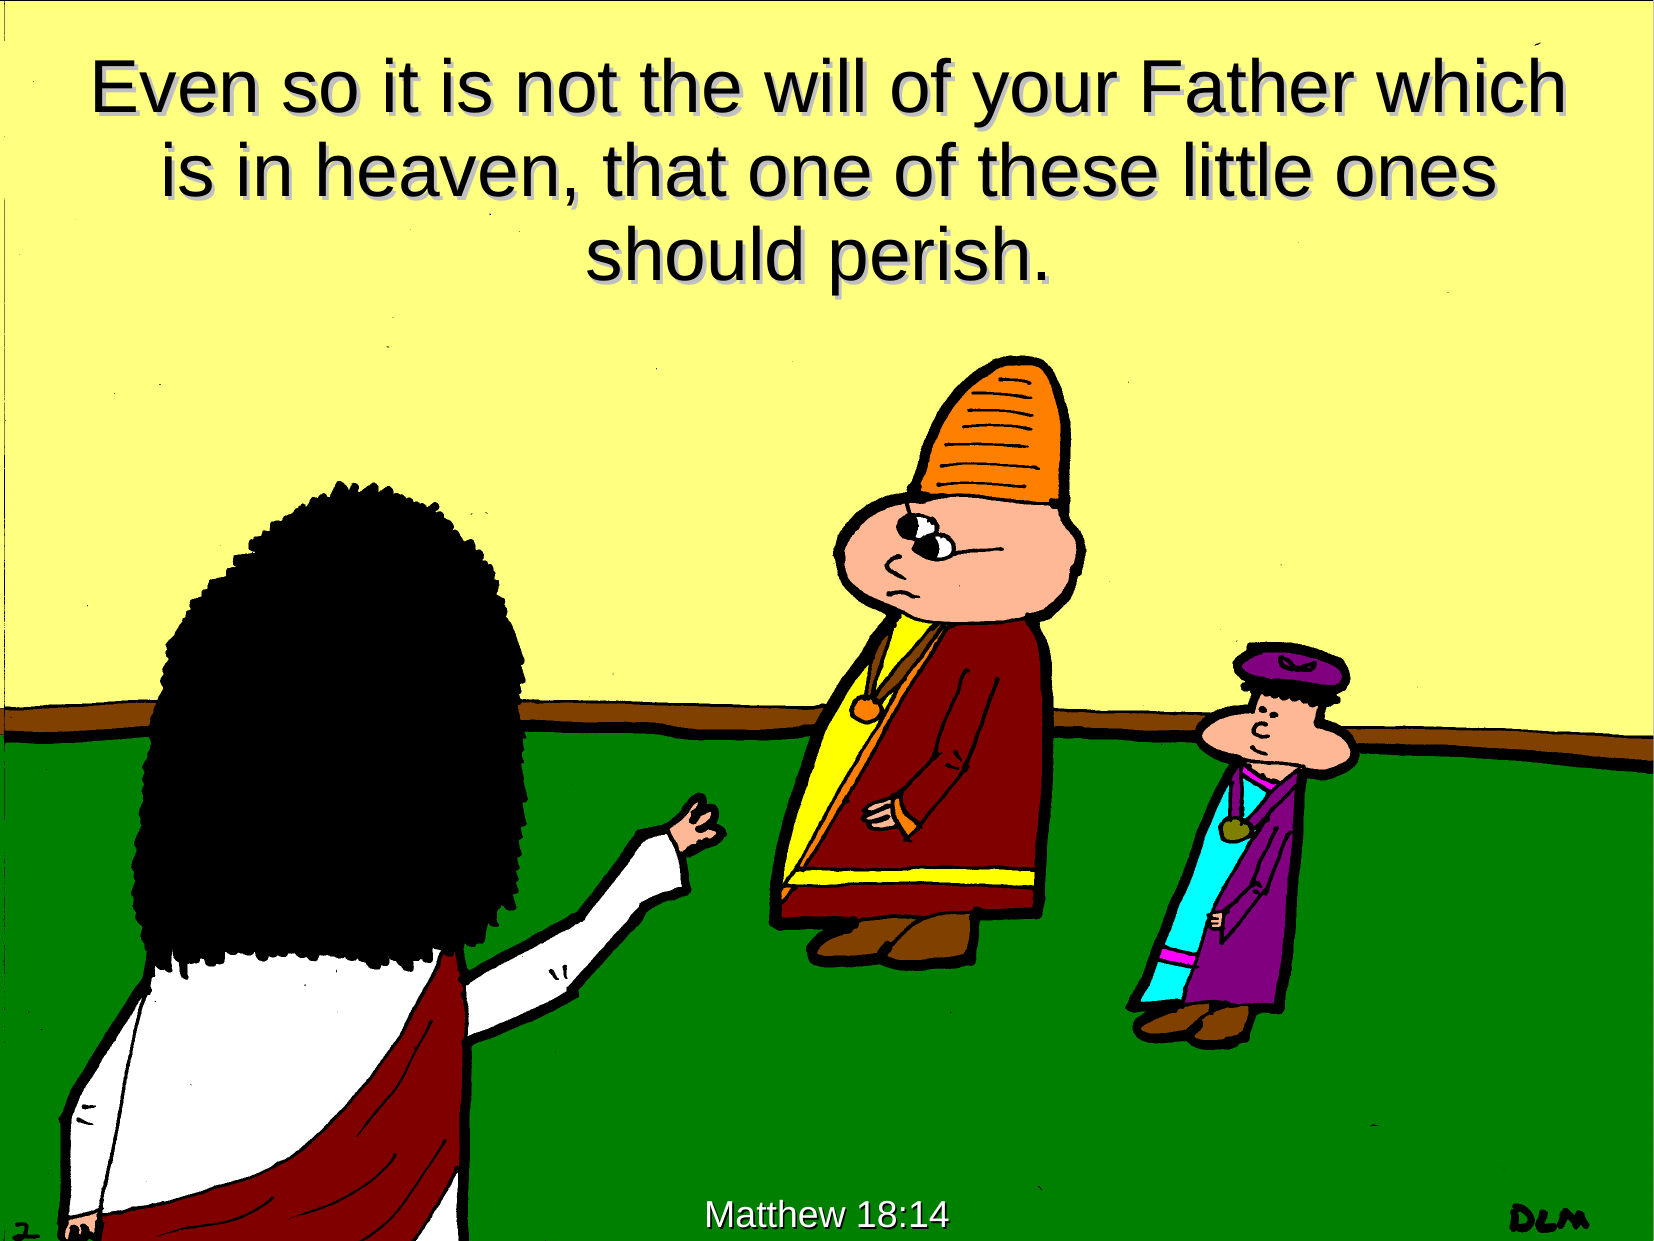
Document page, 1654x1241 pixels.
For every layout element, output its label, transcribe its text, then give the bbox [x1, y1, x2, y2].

text_box Matthew 18:14 [0, 1186, 1654, 1241]
picture [0, 1, 1654, 1186]
text_box Even so it is not the will of your Father which is in heaven, that one of these little ones should perish. [46, 37, 1613, 305]
